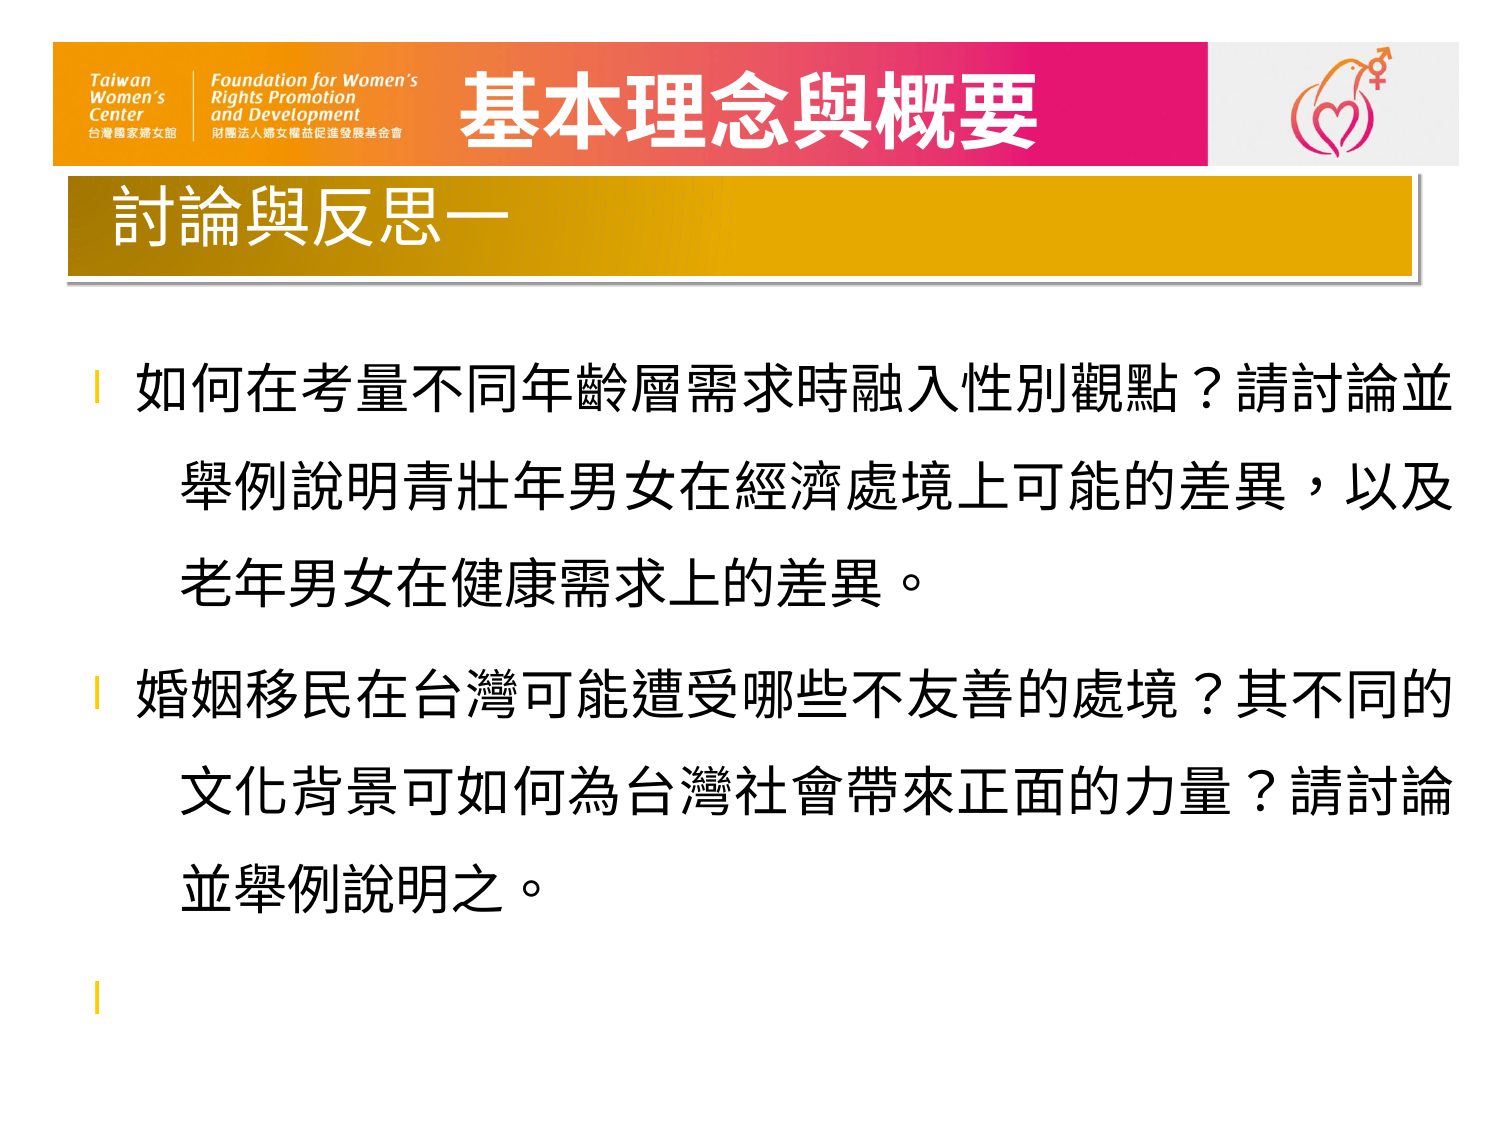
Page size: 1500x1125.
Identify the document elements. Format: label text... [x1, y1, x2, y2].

text_box 討論與反思一 [64, 172, 1415, 279]
list 如何在考量不同年齡層需求時融入性別觀點？請討論並舉例說明青壯年男女在經濟處境上可能的差異，以及老年男女在健康需求上的差異。 婚姻移民在台灣可能遭受哪些不友善的處境？其不同的文化背景可如何為台灣社會帶來正面的力量？請討論並舉例說明之。 [76, 314, 1471, 994]
title 基本理念與概要 [75, 45, 1426, 173]
